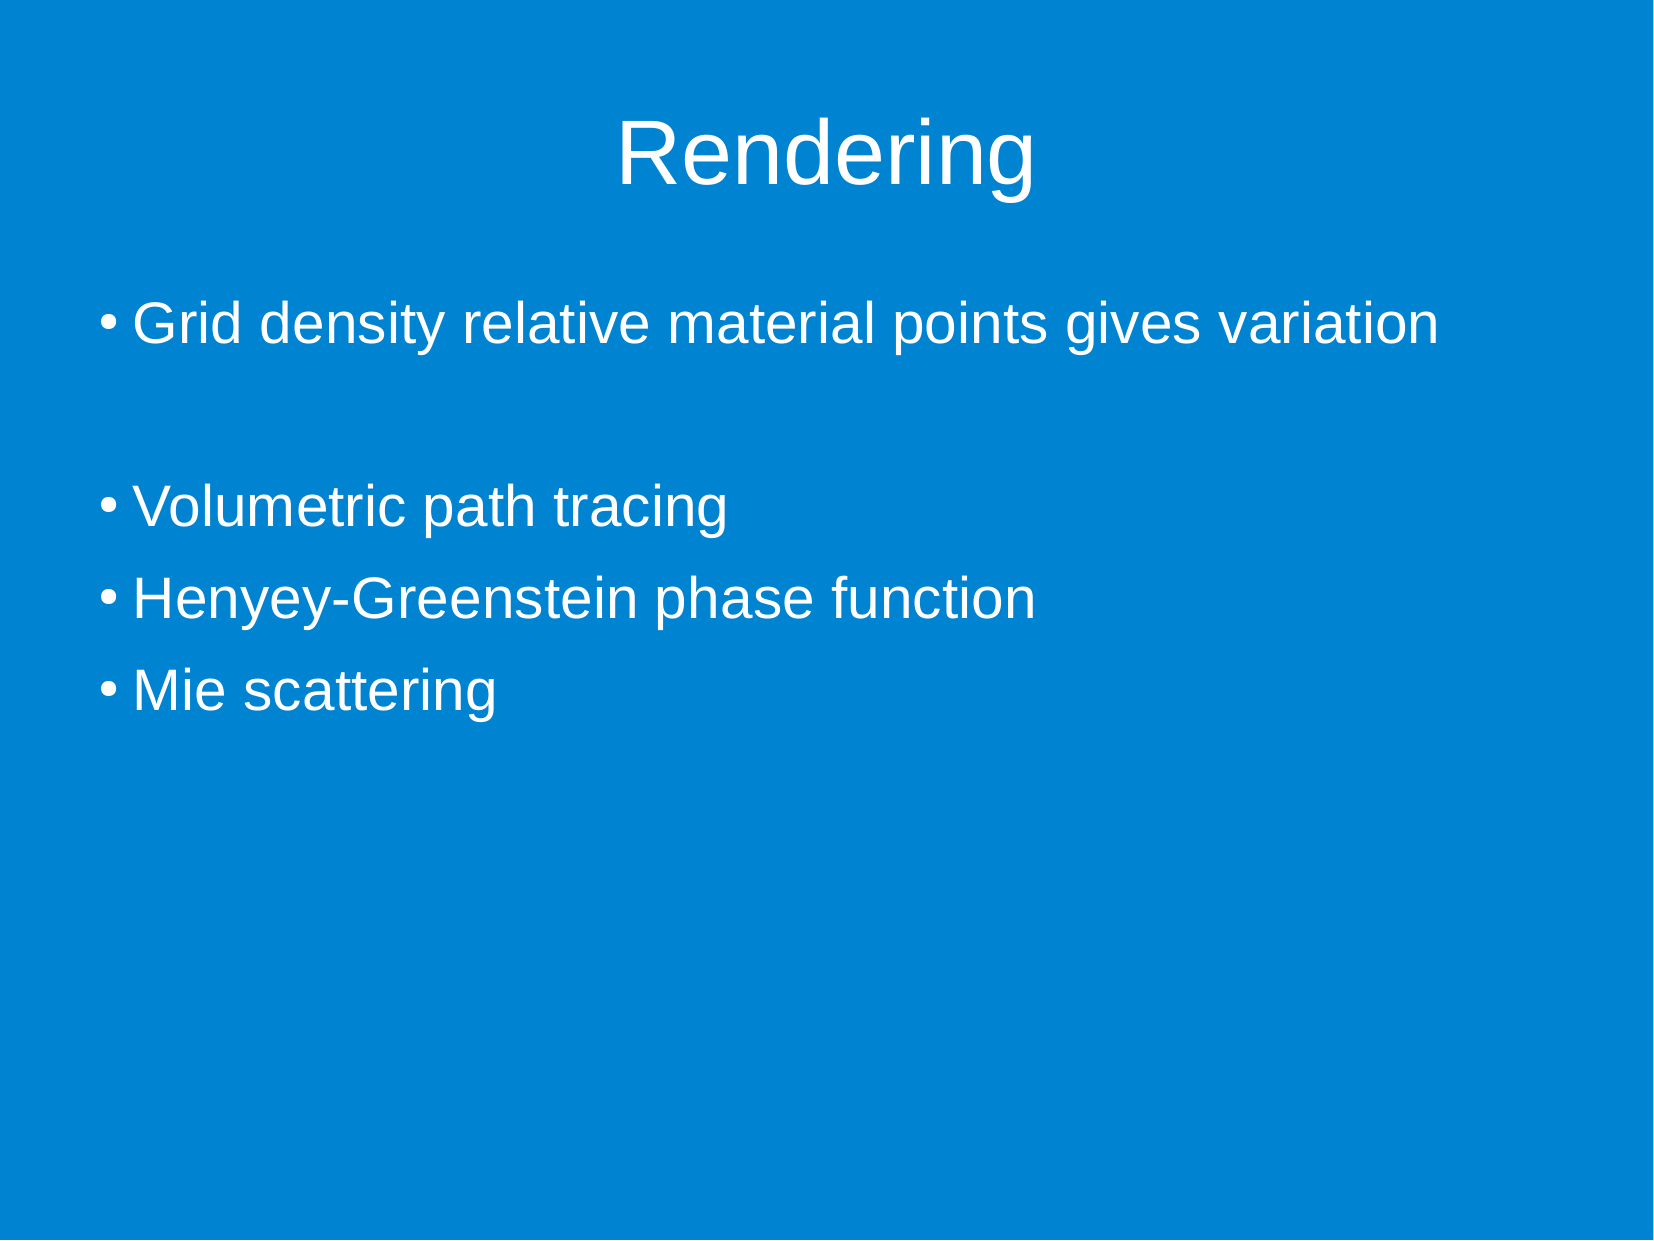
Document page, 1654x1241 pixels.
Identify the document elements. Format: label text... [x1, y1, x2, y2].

list Grid density relative material points gives variation Volumetric path tracing Henyey-Greenstein phase function Mie scattering [82, 290, 1571, 733]
title Rendering [82, 49, 1571, 257]
